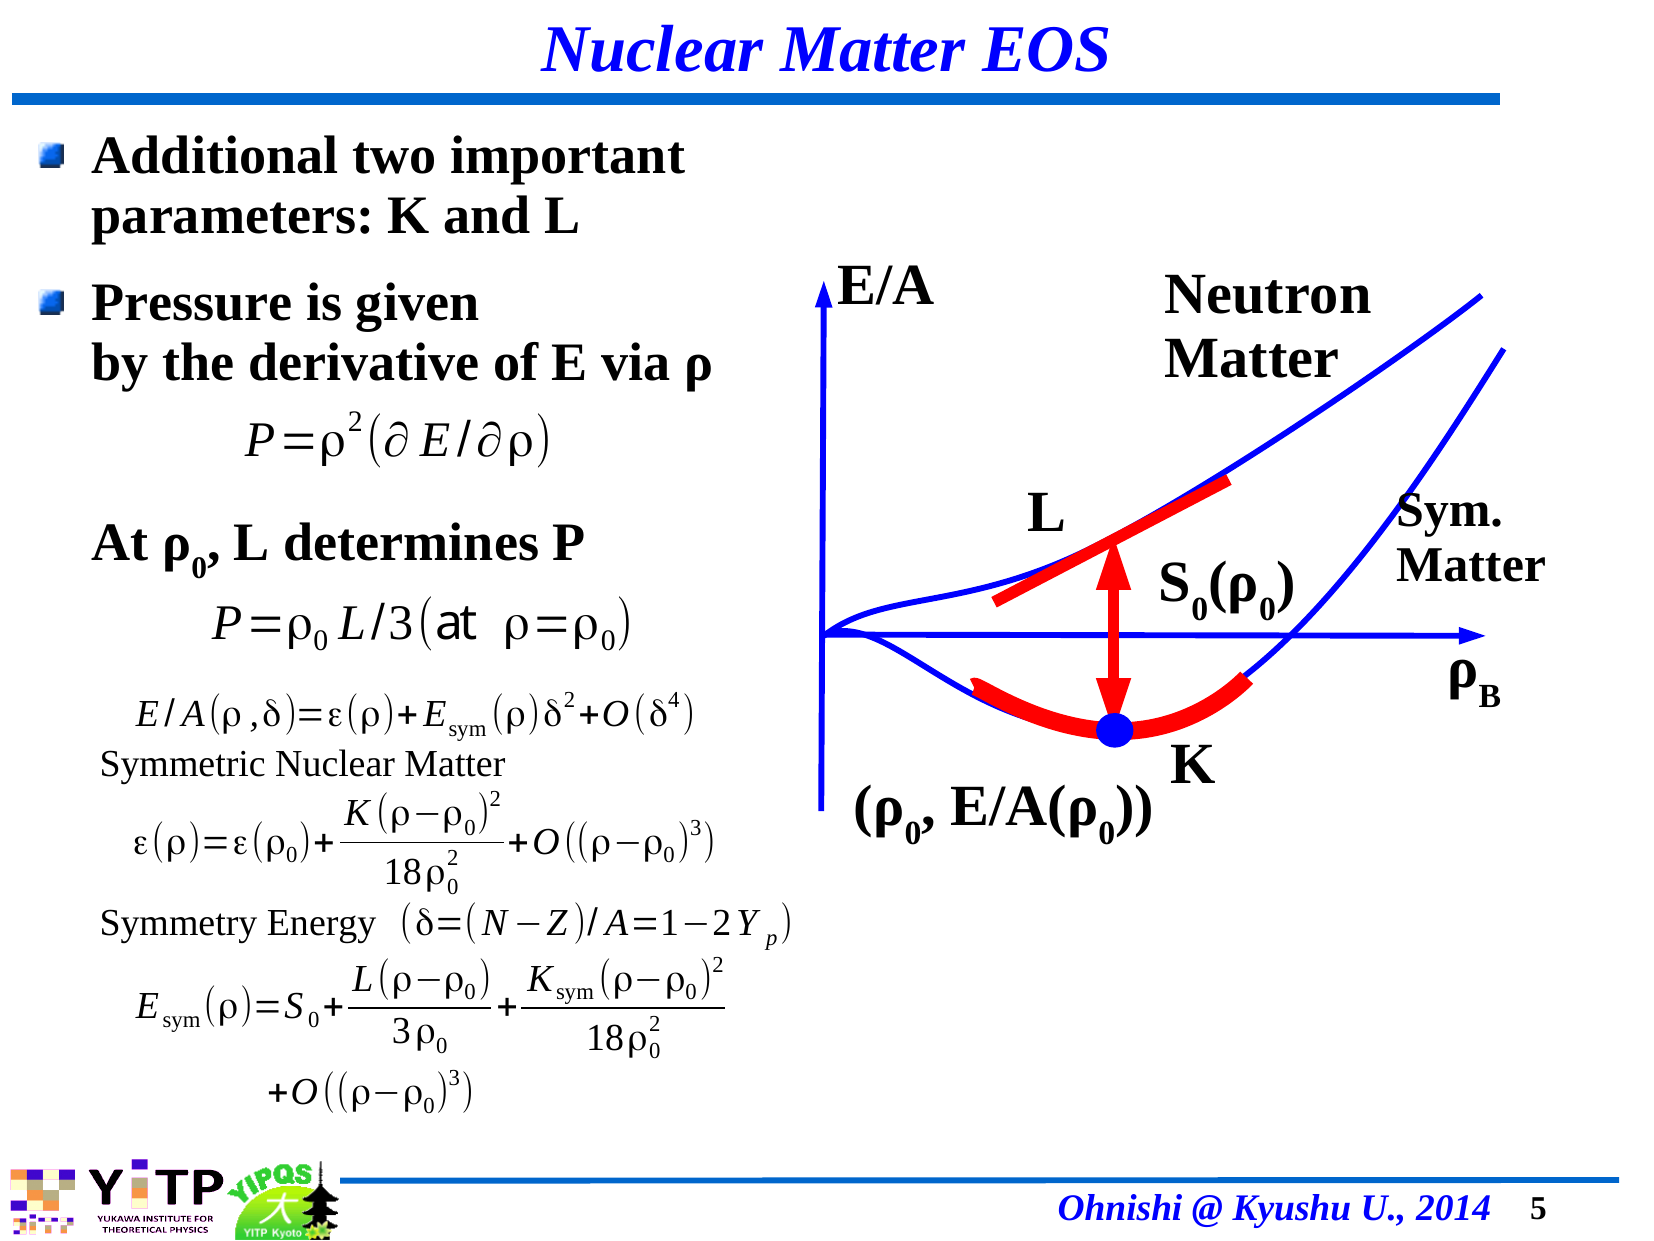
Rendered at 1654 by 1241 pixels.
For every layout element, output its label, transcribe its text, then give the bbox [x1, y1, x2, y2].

chart [202, 594, 639, 659]
text_box S0(ρ0) [1158, 549, 1310, 638]
text_box E/A [837, 252, 946, 326]
list Additional two important parameters: K and L Pressure is given by the derivative of E via ρ At ρ0, L determines P [20, 124, 1621, 1137]
text_box Sym. Matter [1396, 481, 1589, 617]
chart [235, 405, 558, 470]
text_box ρB [1447, 635, 1538, 725]
text_box Neutron Matter [1164, 261, 1436, 408]
chart [93, 687, 799, 1119]
text_box K [1170, 731, 1239, 805]
text_box (ρ0, E/A(ρ0)) [853, 773, 1187, 862]
text_box L [1027, 479, 1093, 553]
title Nuclear Matter EOS [0, 0, 1654, 99]
picture [0, 1154, 340, 1241]
text_box [1099, 715, 1131, 745]
